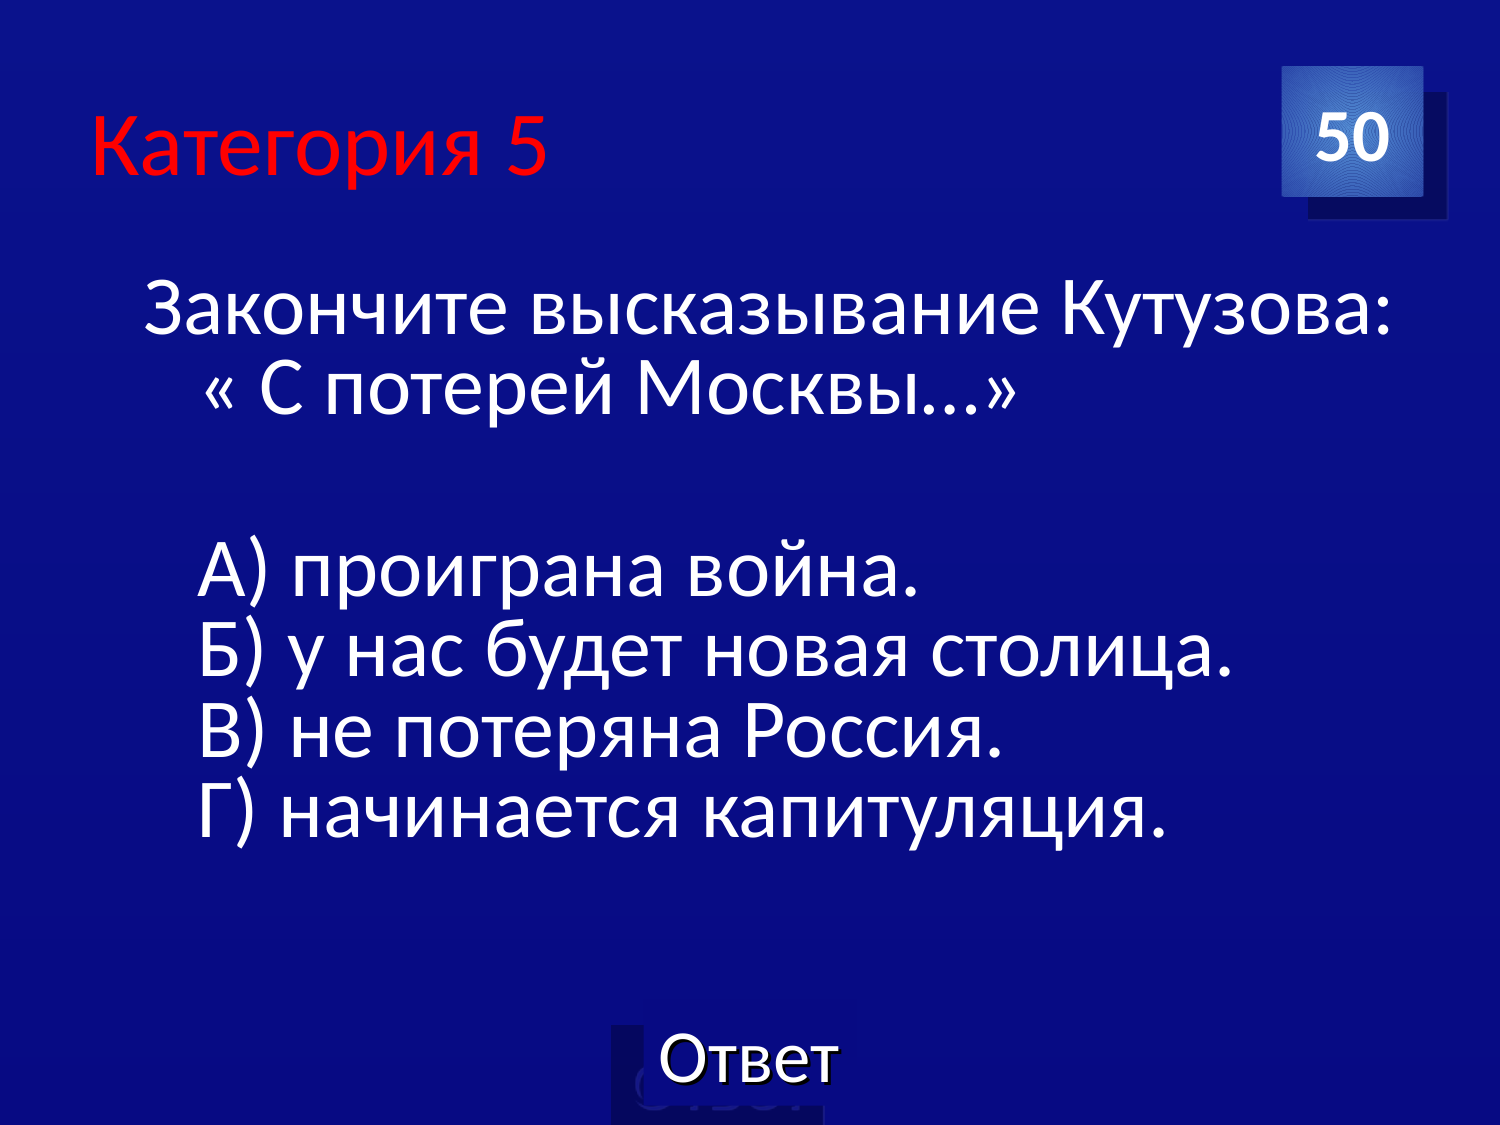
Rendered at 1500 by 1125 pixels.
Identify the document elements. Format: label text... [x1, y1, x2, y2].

title Категория 5 [75, 45, 1258, 233]
text_box 50 [1282, 66, 1423, 196]
list Закончите высказывание Кутузова: « С потерей Москвы…» А) проиграна война. Б) у нас будет новая столица. В) не потеряна Россия. Г) начинается капитуляция. [75, 262, 1426, 1000]
